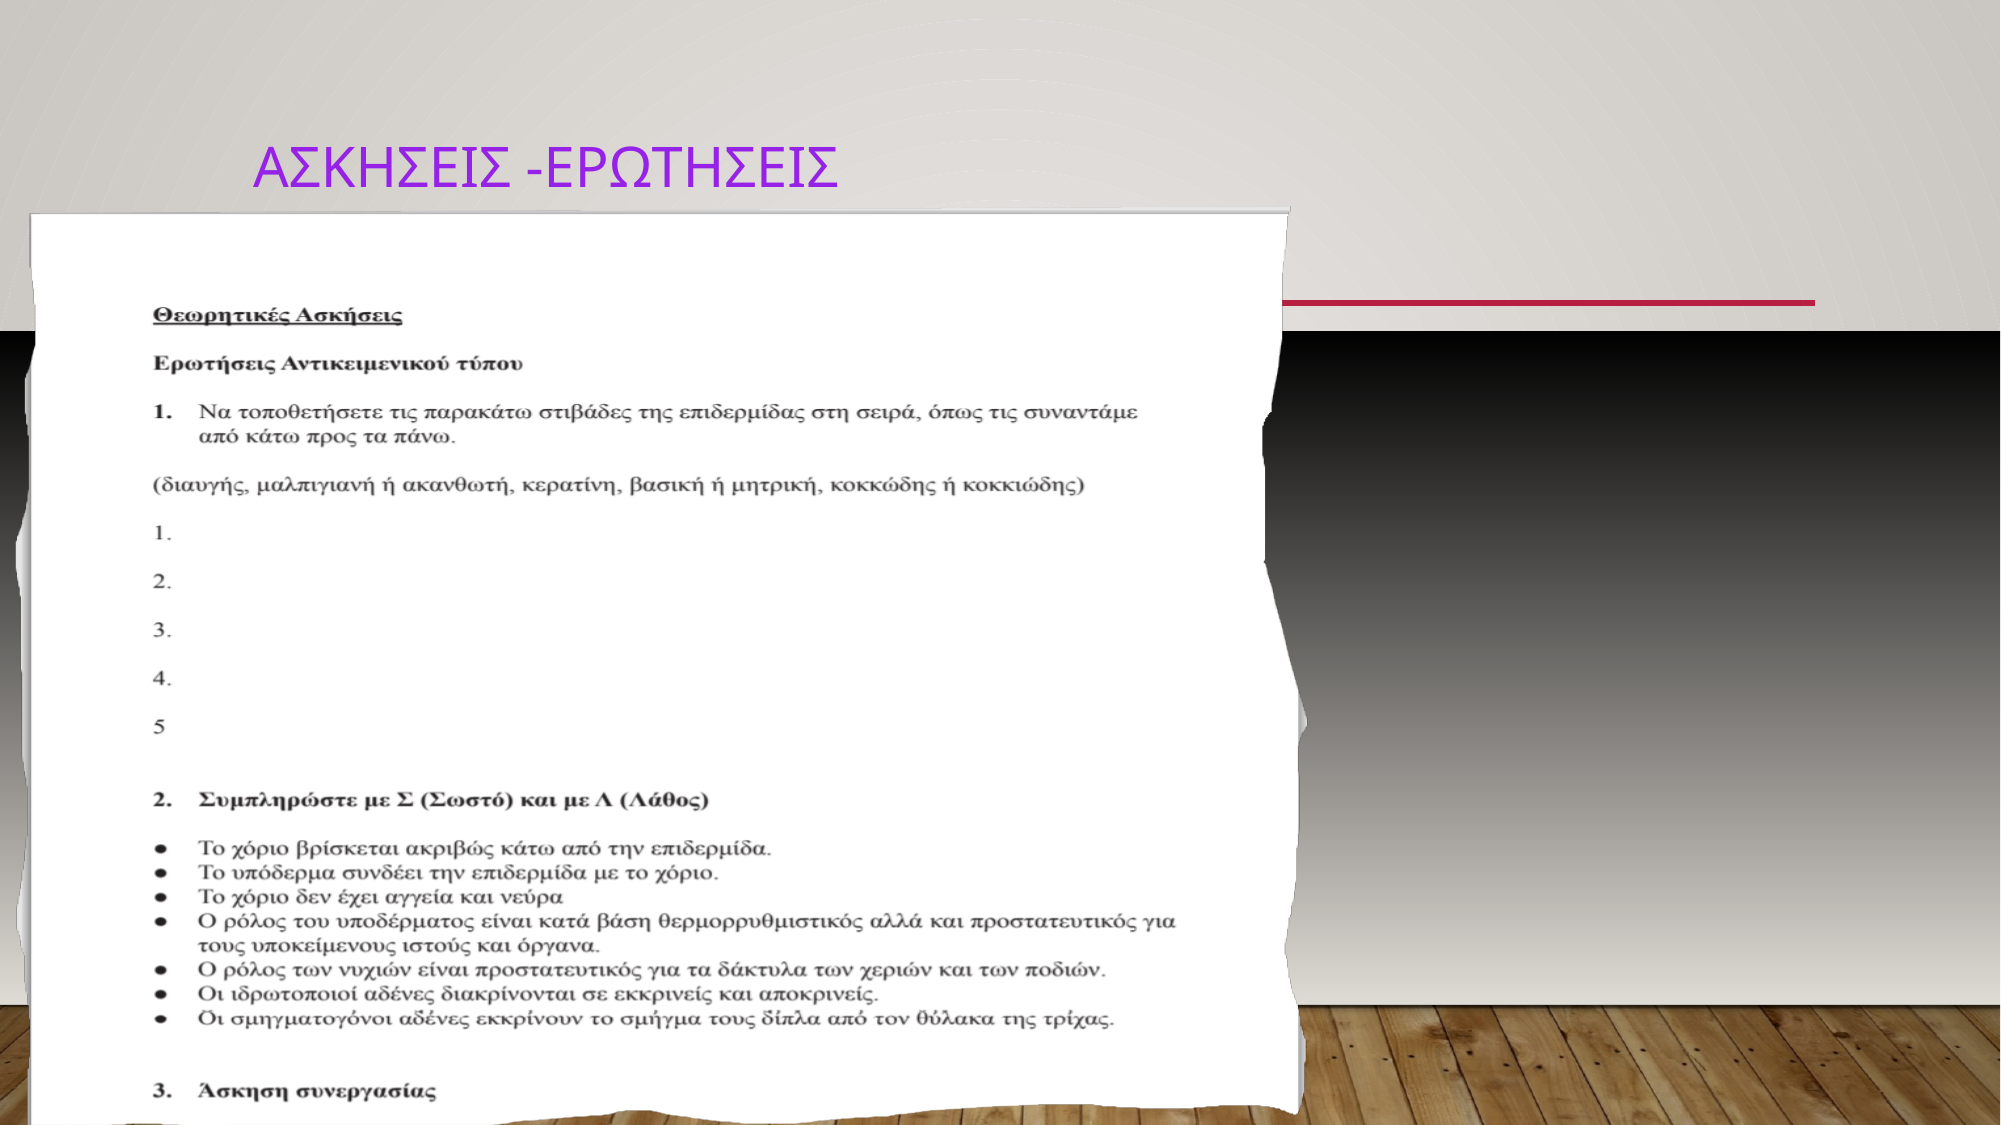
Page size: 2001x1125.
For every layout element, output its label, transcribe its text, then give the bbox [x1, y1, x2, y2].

title ΑΣΚΗΣΕΙΣ -ΕΡΩΤΗΣΕΙΣ [238, 131, 877, 201]
picture [9, 201, 1314, 1125]
